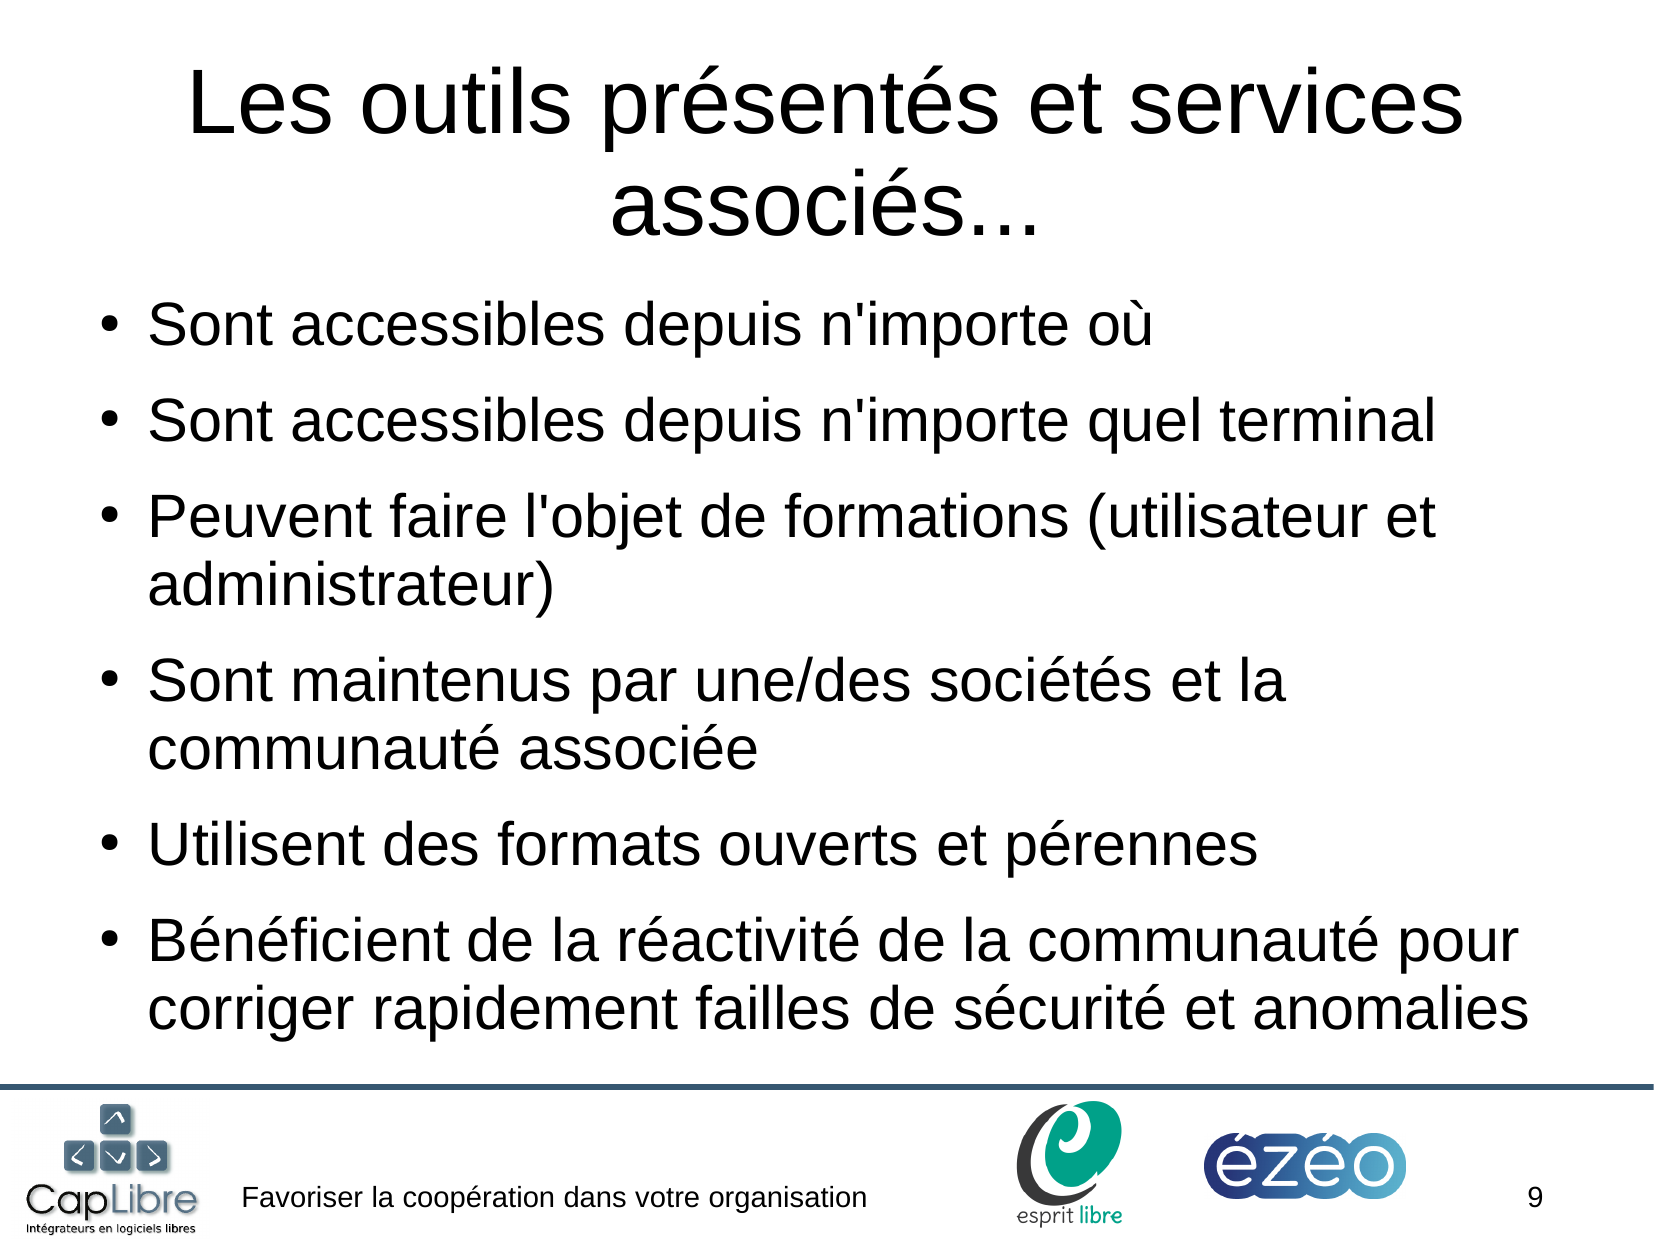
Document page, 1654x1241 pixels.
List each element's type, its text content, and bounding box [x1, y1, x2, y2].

picture [1003, 1098, 1134, 1229]
list Sont accessibles depuis n'importe où Sont accessibles depuis n'importe quel terminal Peuvent faire l'objet de formations (utilisateur et administrateur) Sont maintenus par une/des sociétés et la communauté associée Utilisent des formats ouverts et pérennes Bénéficient de la réactivité de la communauté pour corriger rapidement failles de sécurité et anomalies [82, 290, 1571, 1052]
picture [11, 1098, 210, 1239]
title Les outils présentés et services associés... [82, 49, 1571, 257]
picture [1204, 1133, 1406, 1199]
